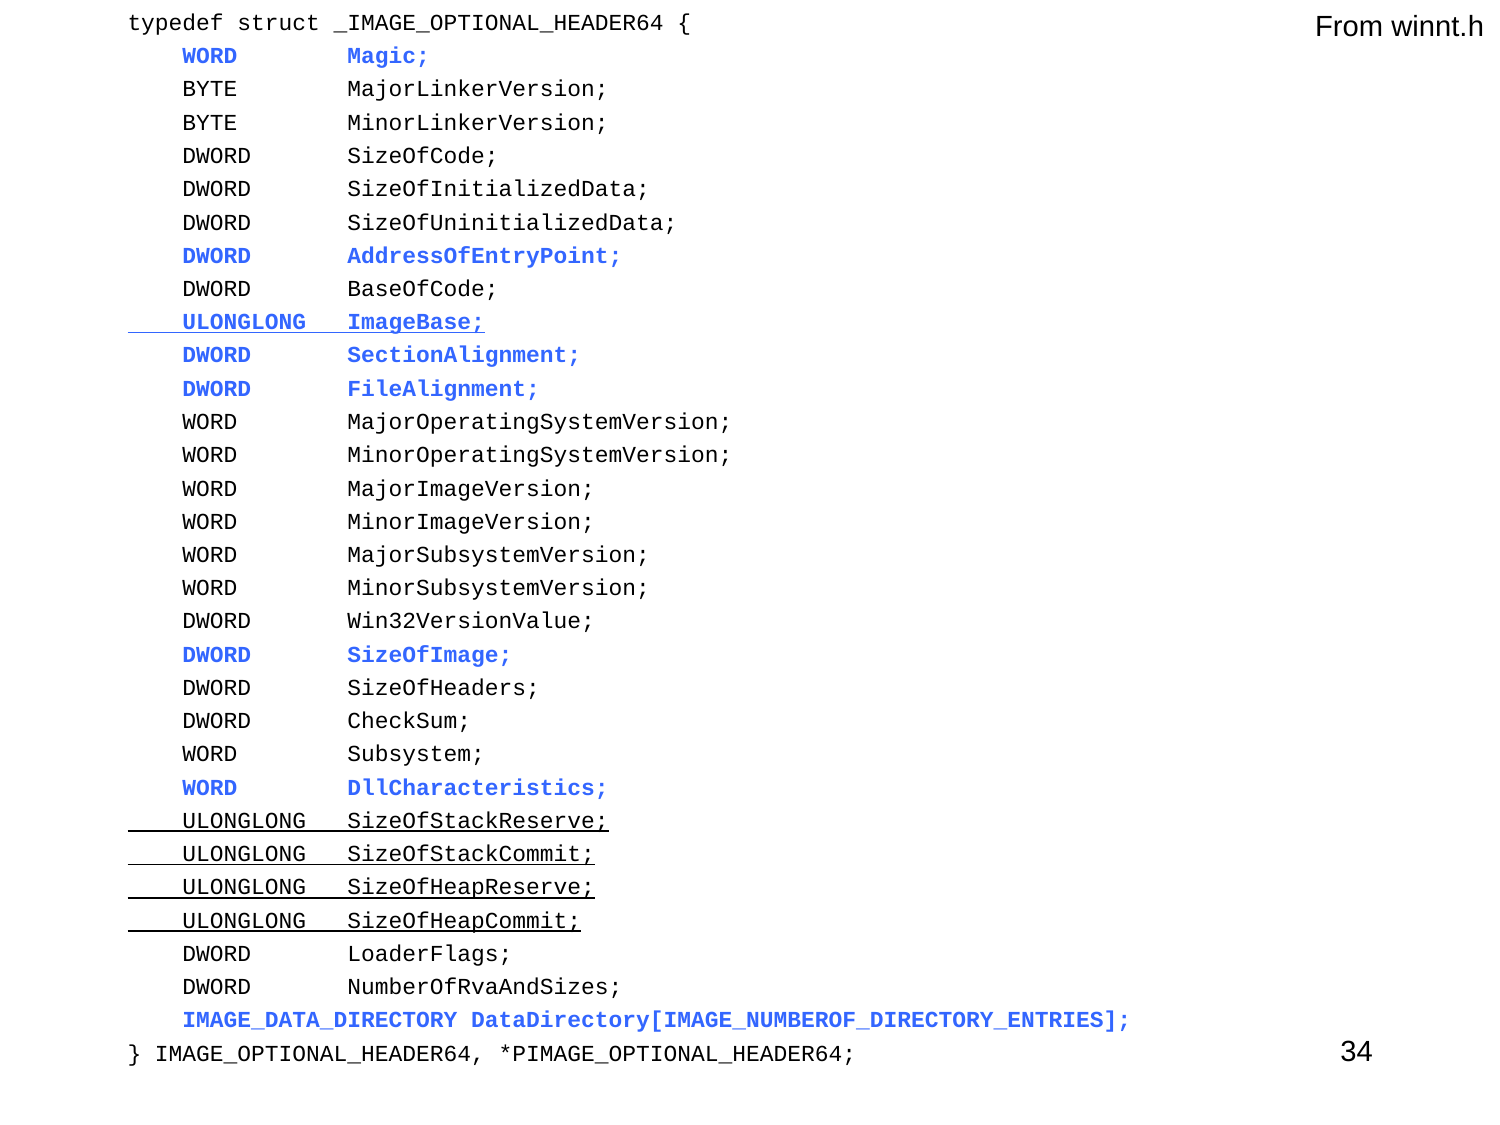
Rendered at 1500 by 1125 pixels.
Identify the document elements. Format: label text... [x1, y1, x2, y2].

text_box From winnt.h [1300, 0, 1500, 51]
list typedef struct _IMAGE_OPTIONAL_HEADER64 { WORD Magic; BYTE MajorLinkerVersion; BYTE MinorLinkerVersion; DWORD SizeOfCode; DWORD SizeOfInitializedData; DWORD SizeOfUninitializedData; DWORD AddressOfEntryPoint; DWORD BaseOfCode; ULONGLONG ImageBase; DWORD SectionAlignment; DWORD FileAlignment; WORD MajorOperatingSystemVersion; WORD MinorOperatingSystemVersion; WORD MajorImageVersion; WORD MinorImageVersion; WORD MajorSubsystemVersion; WORD MinorSubsystemVersion; DWORD Win32VersionValue; DWORD SizeOfImage; DWORD SizeOfHeaders; DWORD CheckSum; WORD Subsystem; WORD DllCharacteristics; ULONGLONG SizeOfStackReserve; ULONGLONG SizeOfStackCommit; ULONGLONG SizeOfHeapReserve; ULONGLONG SizeOfHeapCommit; DWORD LoaderFlags; DWORD NumberOfRvaAndSizes; IMAGE_DATA_DIRECTORY DataDirectory[IMAGE_NUMBEROF_DIRECTORY_ENTRIES]; } IMAGE_OPTIONAL_HEADER64, *PIMAGE_OPTIONAL_HEADER64; [112, 0, 1388, 1125]
text_box <number> [1074, 1025, 1388, 1101]
